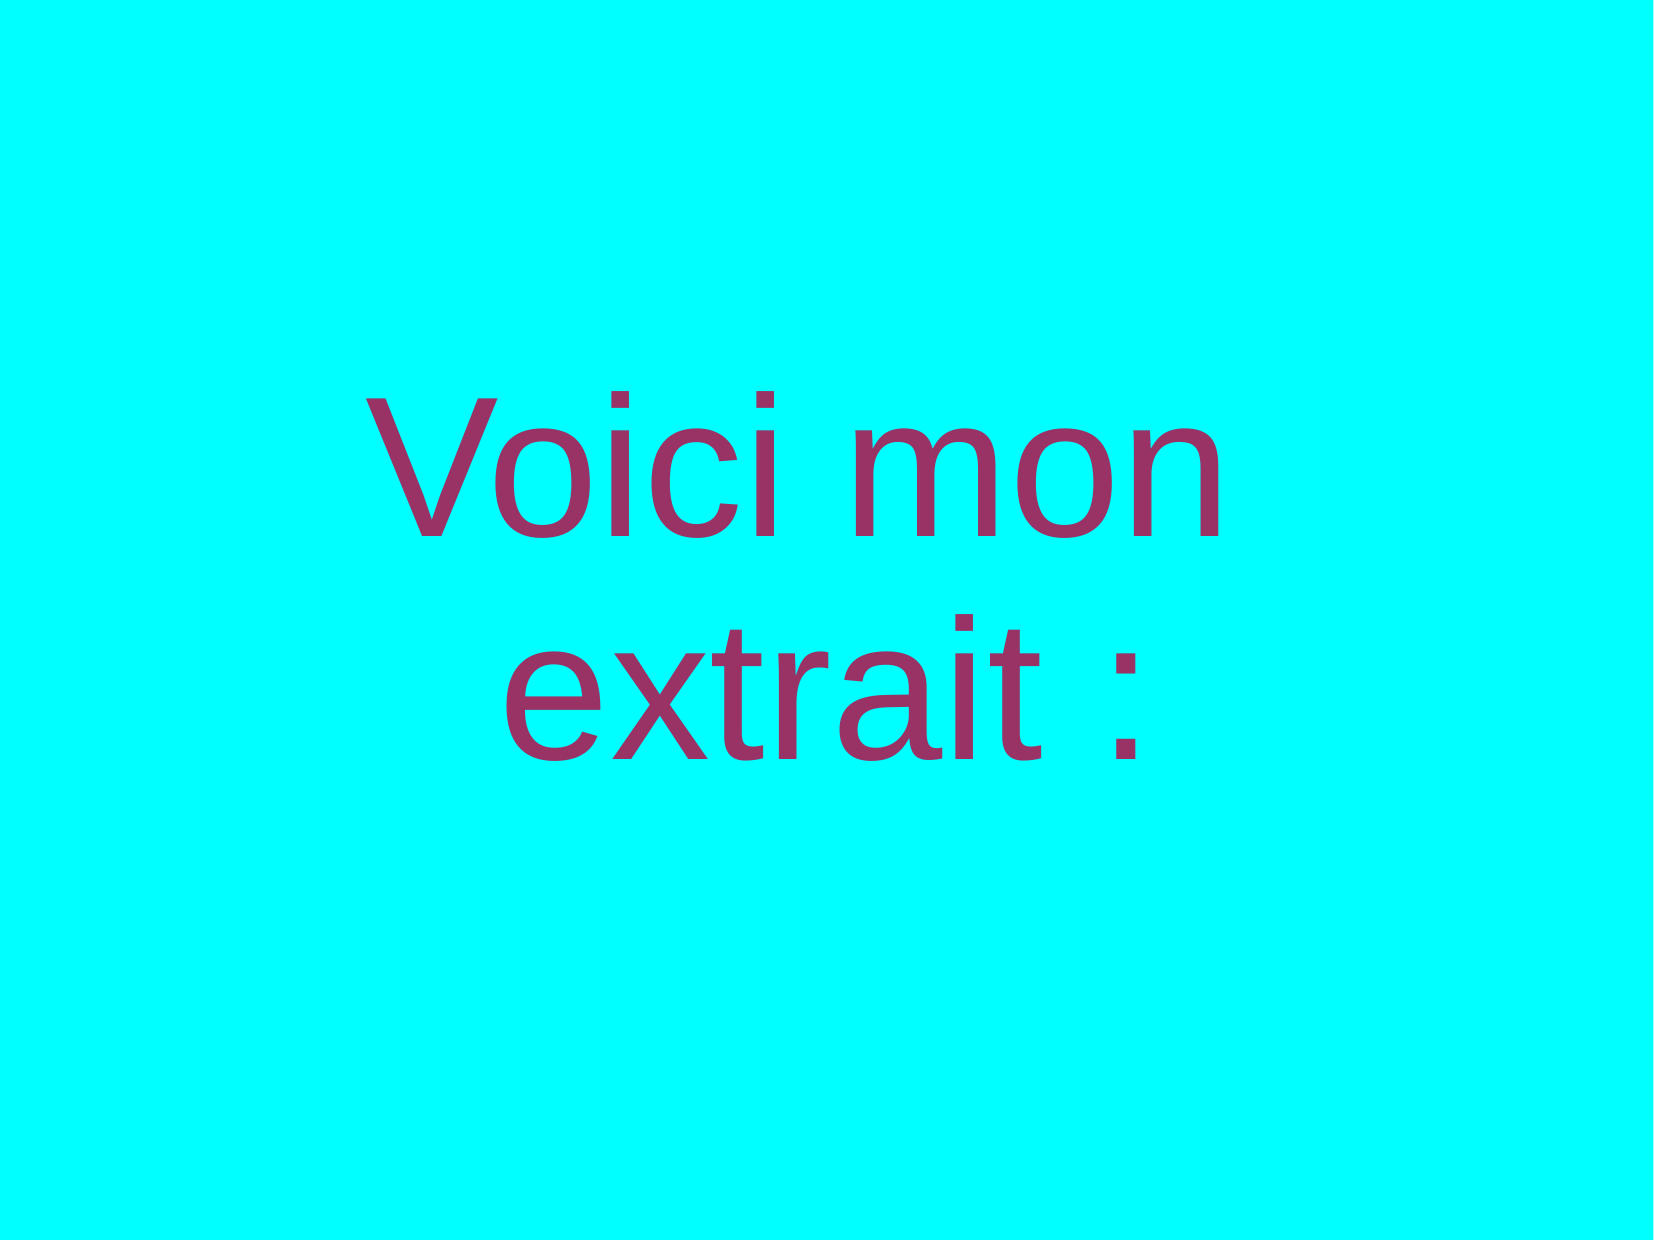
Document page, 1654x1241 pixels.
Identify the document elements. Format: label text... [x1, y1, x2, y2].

subtitle Voici mon extrait : [82, 49, 1571, 1109]
